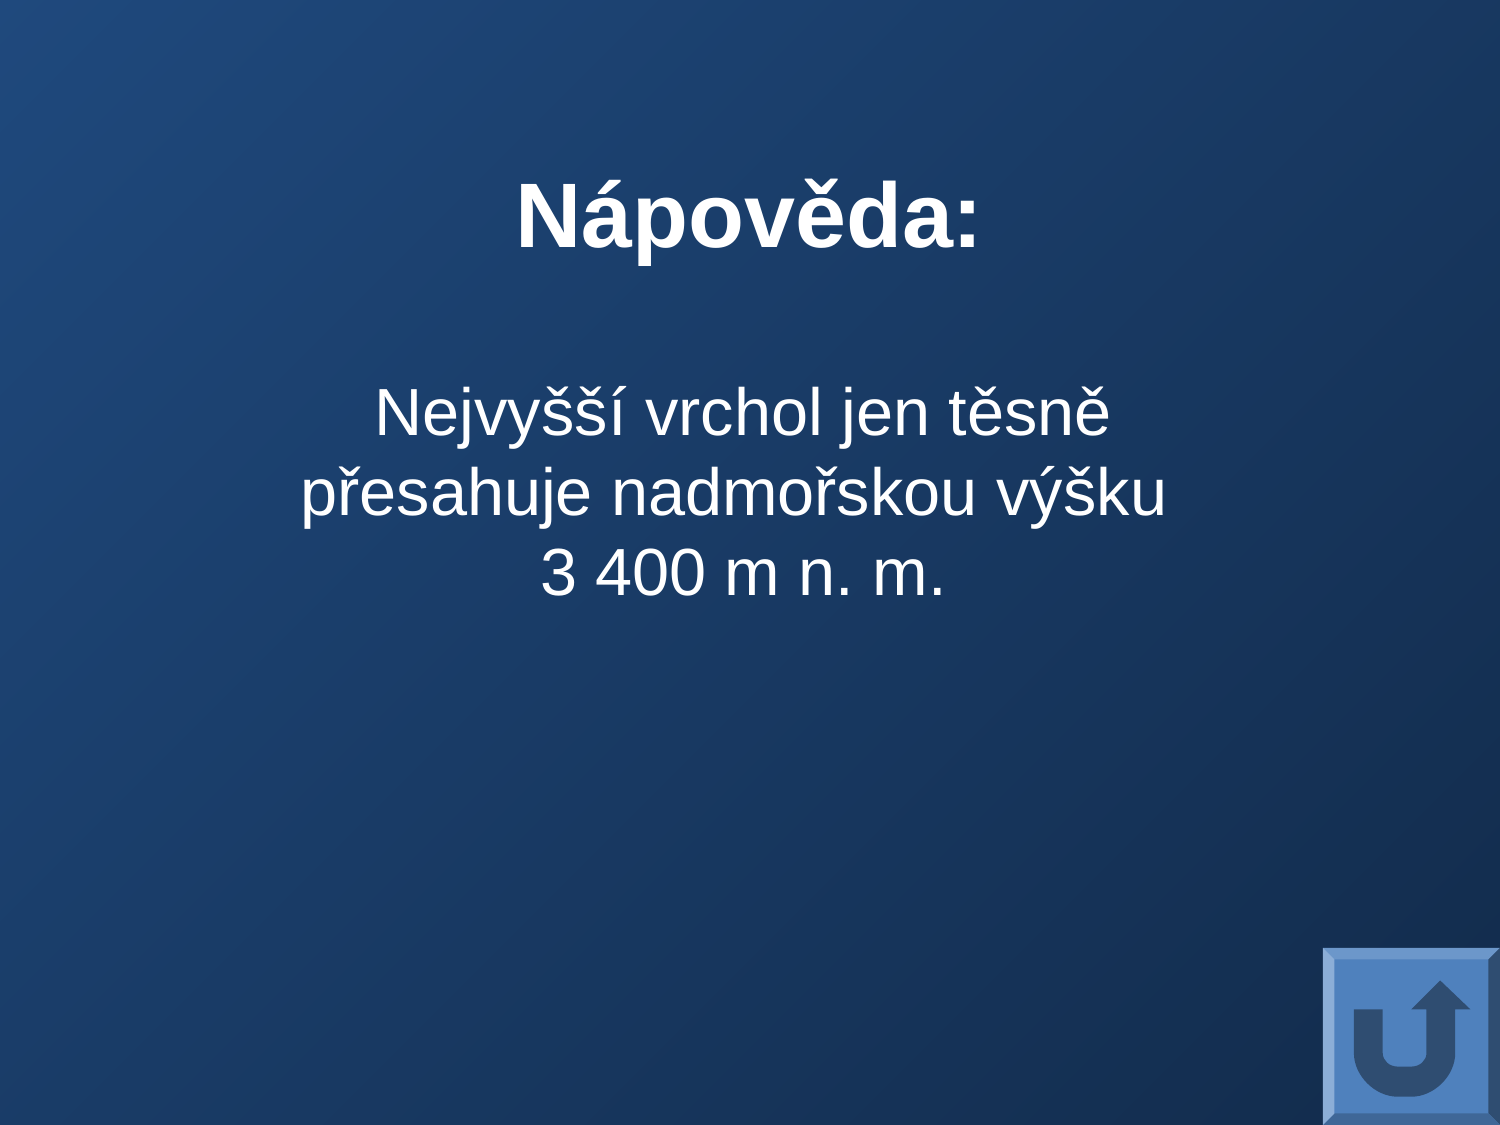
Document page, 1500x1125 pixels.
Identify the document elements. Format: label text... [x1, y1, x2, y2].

text_box Nejvyšší vrchol jen těsně přesahuje nadmořskou výšku 3 400 m n. m. [218, 361, 1269, 650]
title Nápověda: [112, 90, 1388, 332]
text_box [1324, 947, 1500, 1125]
